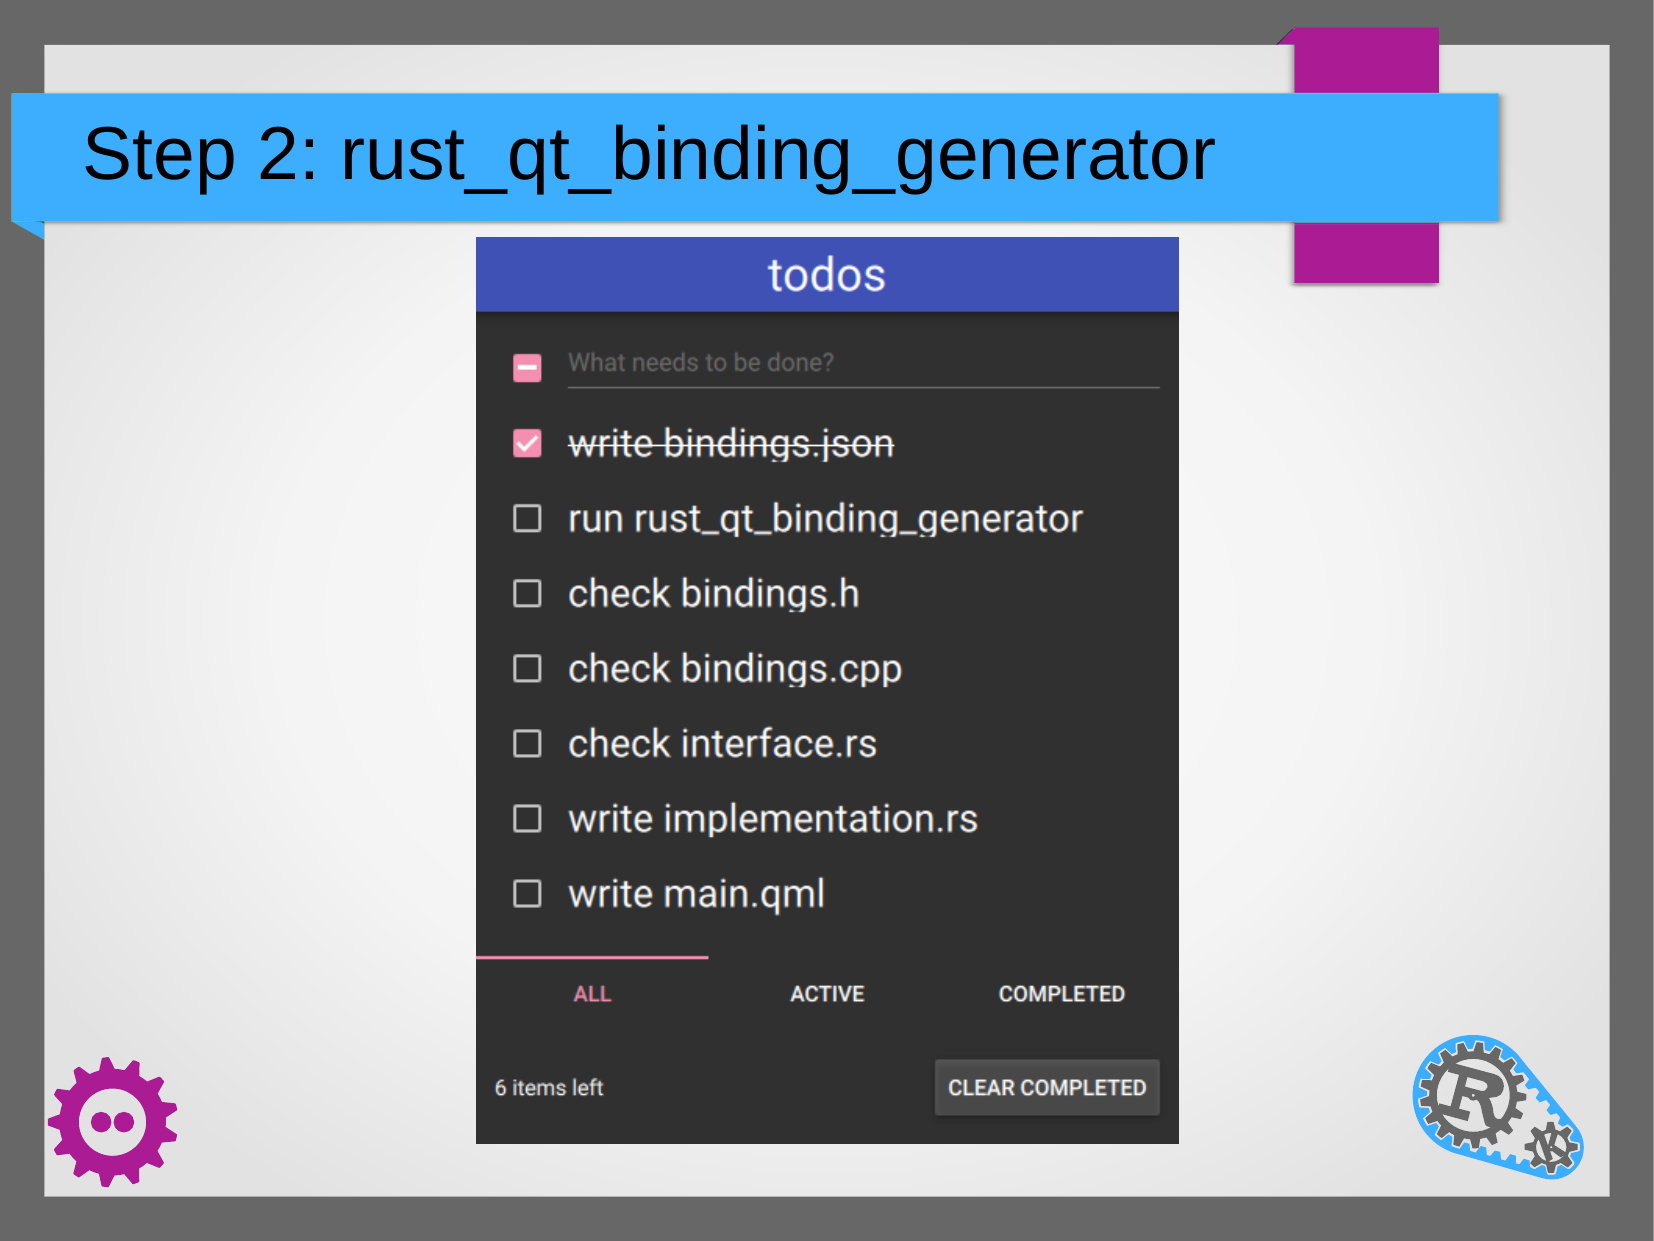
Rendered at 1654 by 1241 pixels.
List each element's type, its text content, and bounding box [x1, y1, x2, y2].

picture [0, 0, 1654, 1241]
title Step 2: rust_qt_binding_generator [82, 94, 1264, 213]
